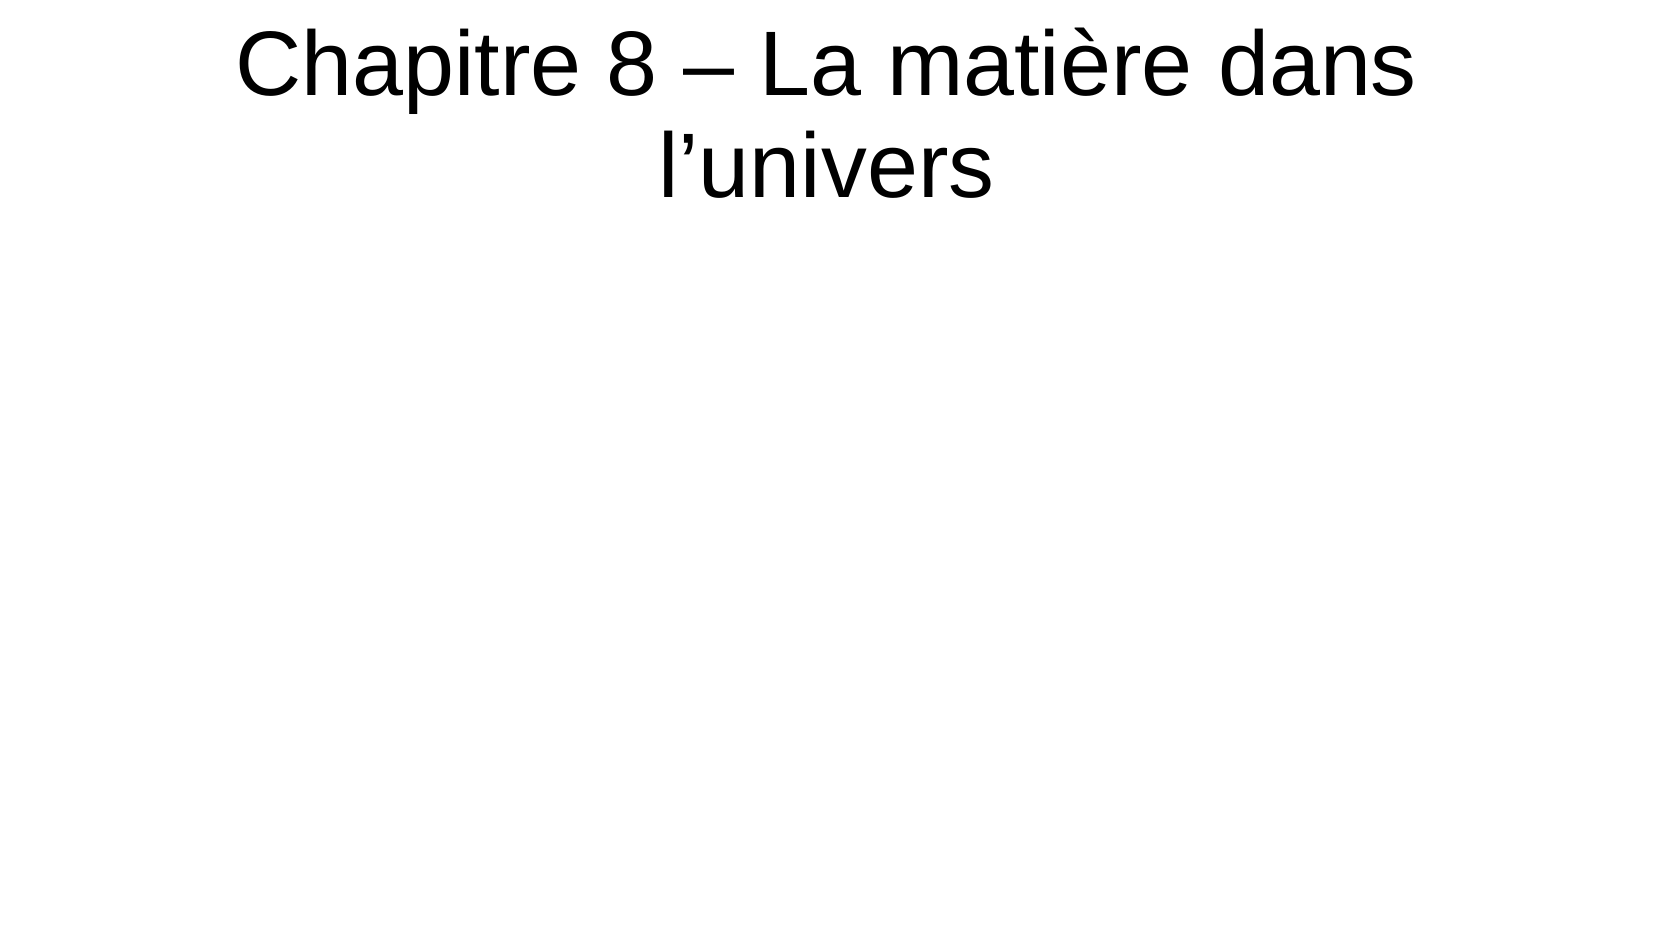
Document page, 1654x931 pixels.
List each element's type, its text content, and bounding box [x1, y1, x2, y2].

title Chapitre 8 – La matière dans l’univers [82, 12, 1571, 218]
